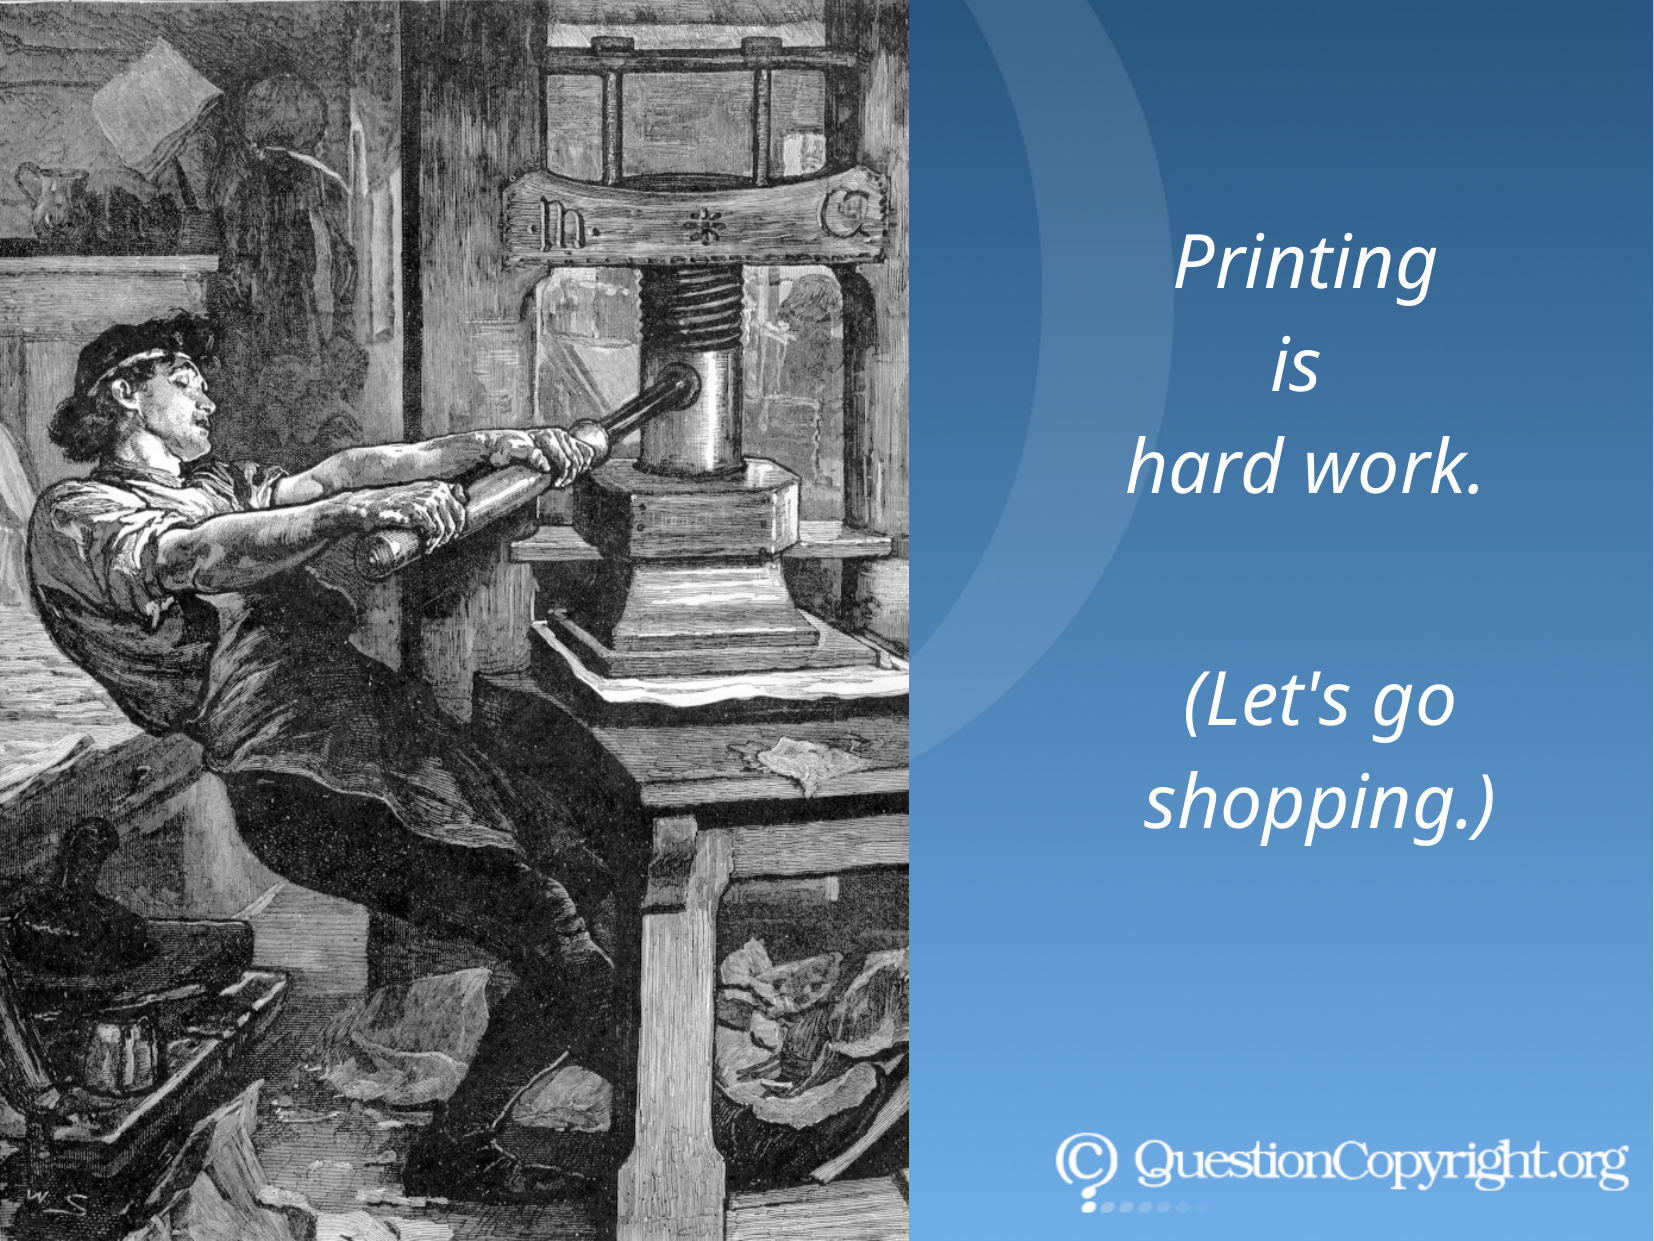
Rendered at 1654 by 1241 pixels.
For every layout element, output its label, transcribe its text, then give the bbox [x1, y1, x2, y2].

text_box Printing is hard work. [1110, 201, 1521, 514]
picture [0, 0, 1654, 1241]
text_box (Let's go shopping.) [1129, 638, 1519, 852]
